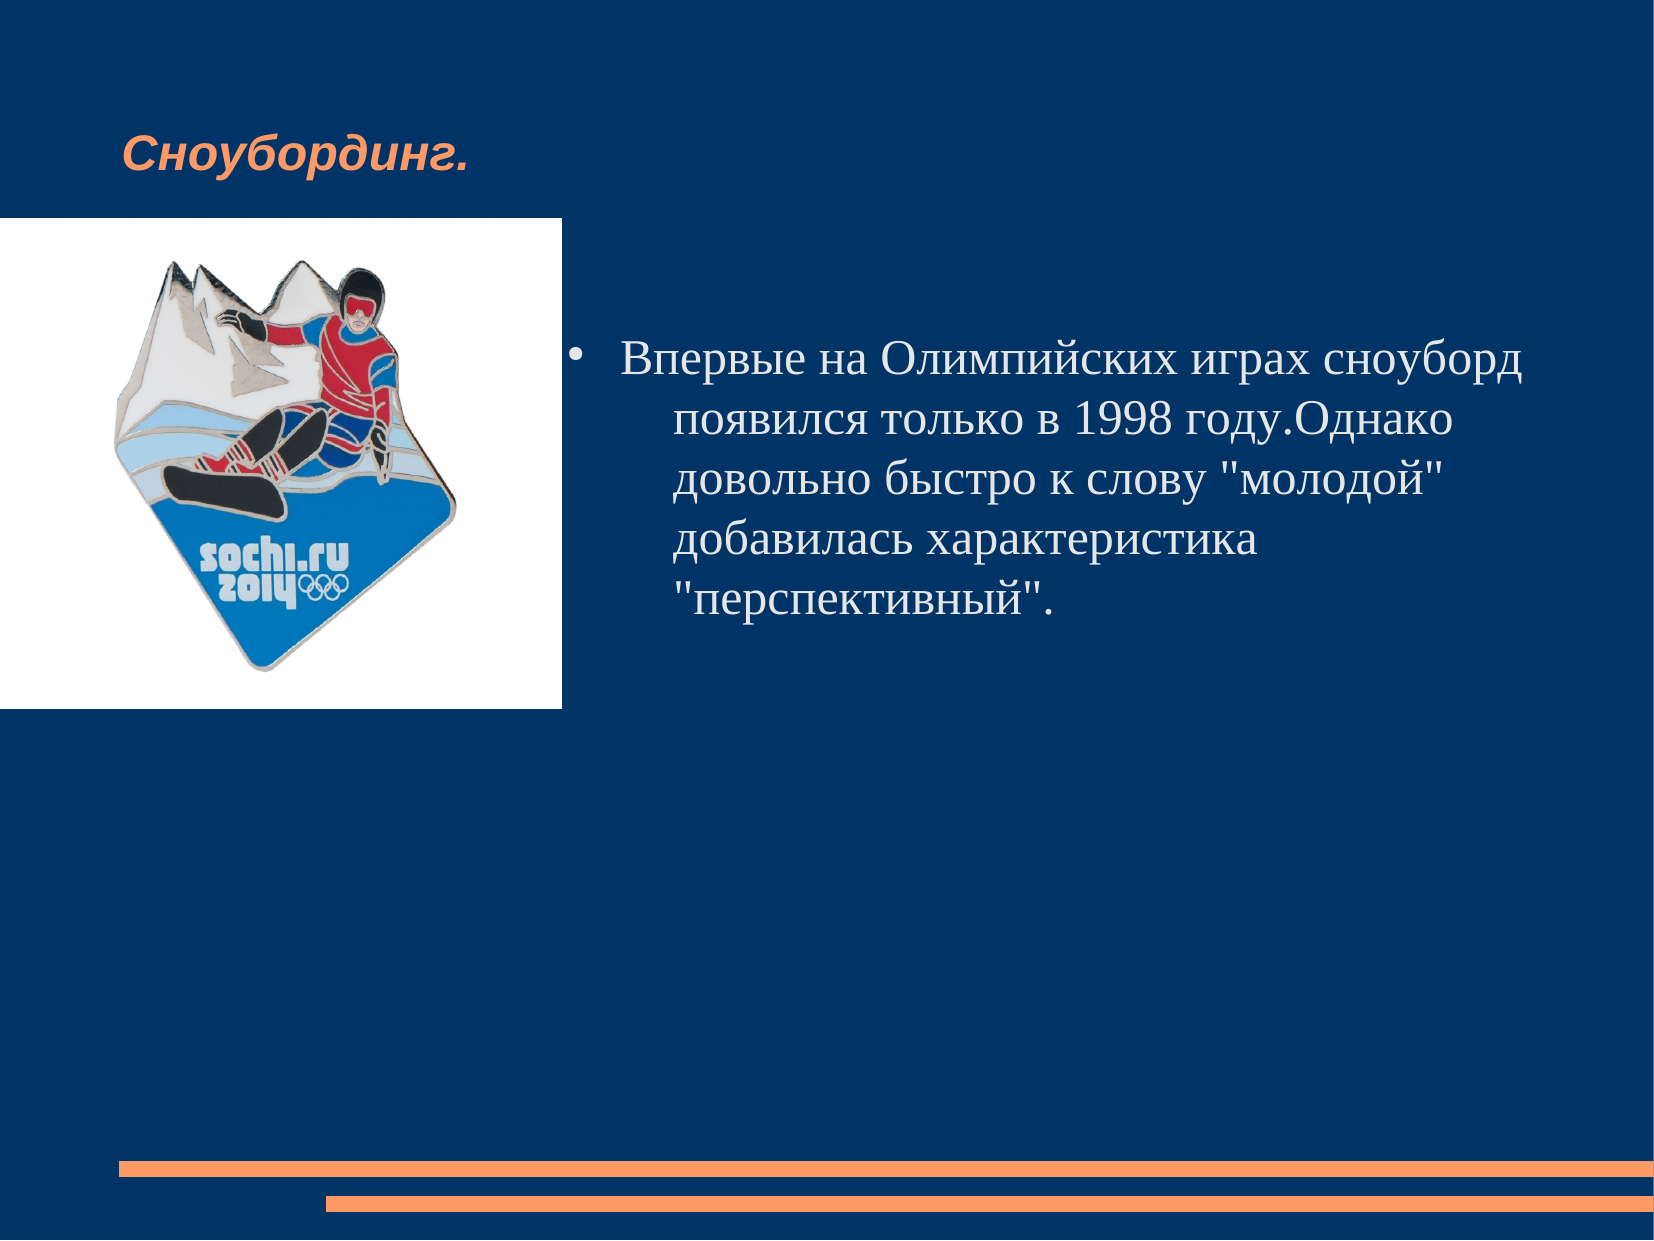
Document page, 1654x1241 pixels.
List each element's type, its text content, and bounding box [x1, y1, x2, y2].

picture [0, 219, 562, 709]
title Сноубординг. [121, 46, 1534, 254]
list Впервые на Олимпийских играх сноуборд появился только в 1998 году.Однако довольно быстро к слову "молодой" добавилась характеристика "перспективный". [531, 324, 1595, 1004]
